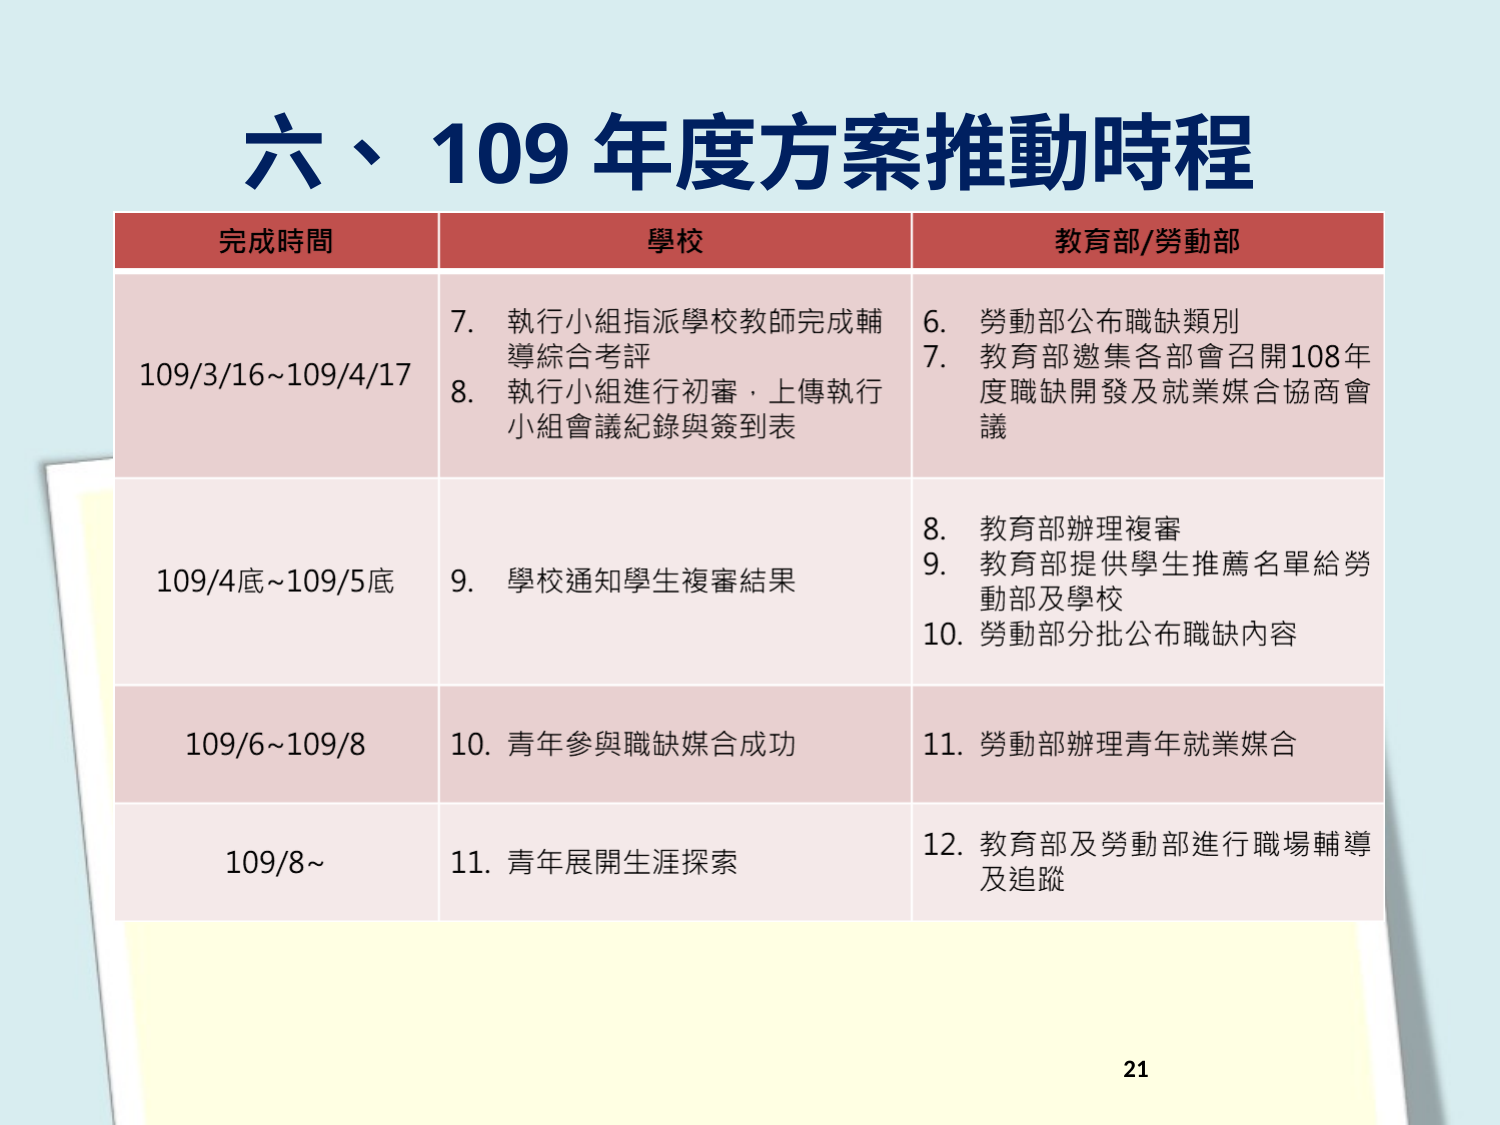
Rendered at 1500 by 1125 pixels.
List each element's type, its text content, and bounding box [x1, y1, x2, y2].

picture [113, 212, 1385, 923]
text_box 21 [1108, 1037, 1459, 1098]
text_box 六、109年度方案推動時程 [0, 92, 1500, 188]
